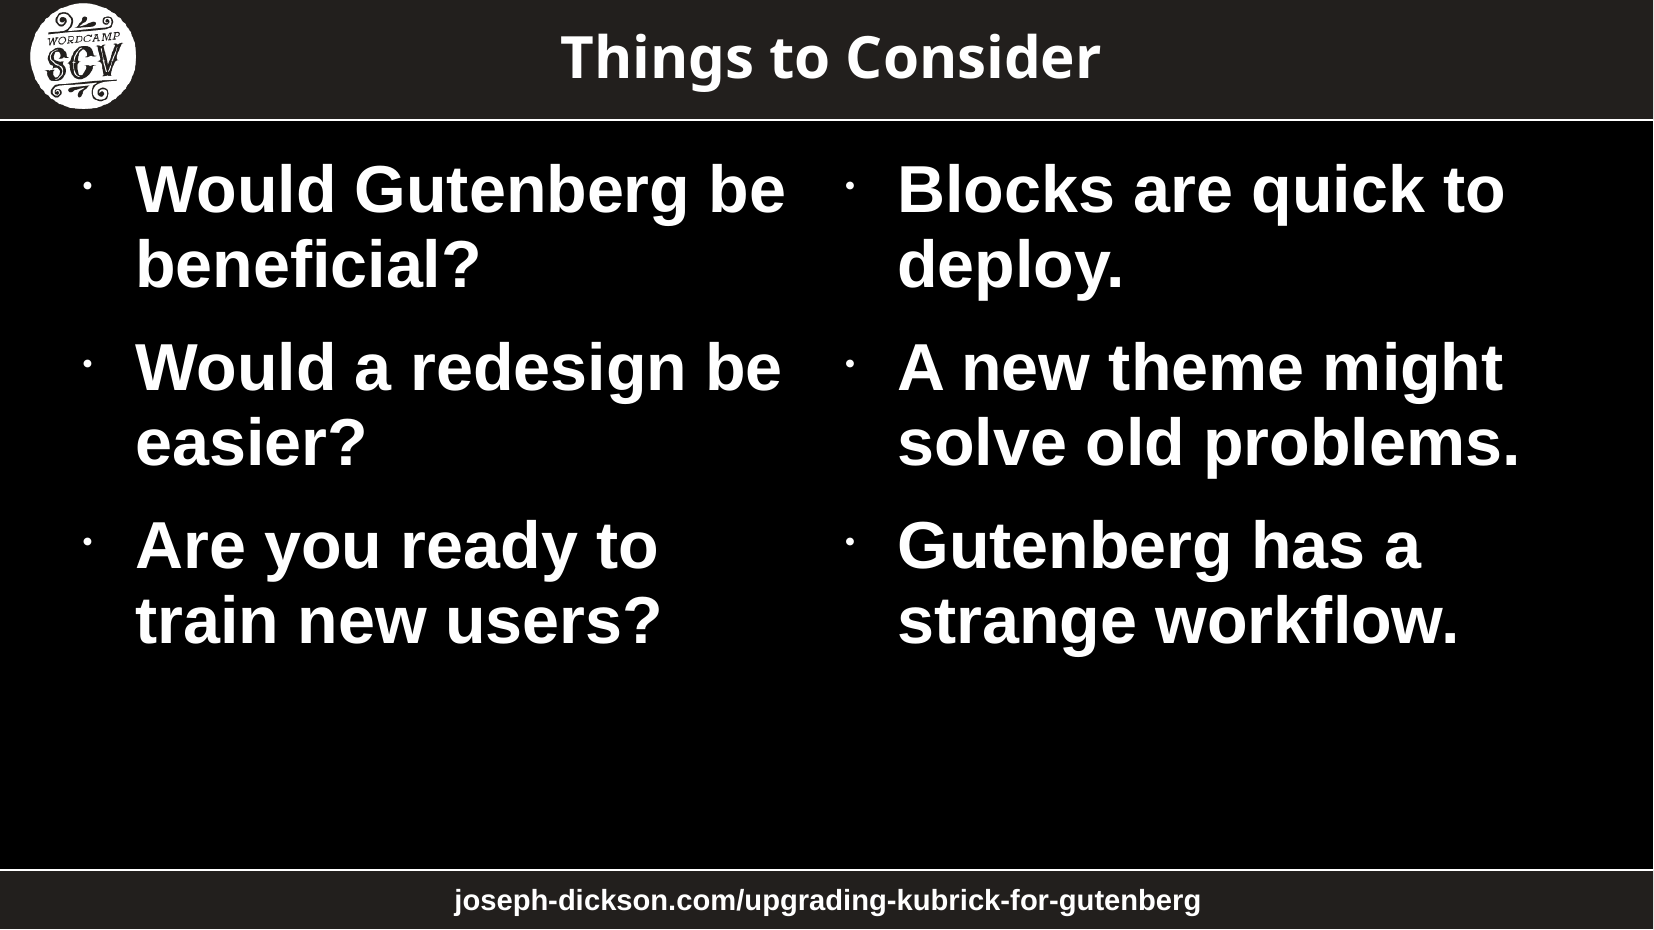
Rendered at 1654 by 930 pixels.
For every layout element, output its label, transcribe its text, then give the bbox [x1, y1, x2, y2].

picture [30, 3, 87, 109]
list Would Gutenberg be beneficial? Would a redesign be easier? Are you ready to train new users? [82, 152, 809, 841]
title Things to Consider [87, 0, 1576, 134]
list Blocks are quick to deploy. A new theme might solve old problems. Gutenberg has a strange workflow. [844, 152, 1571, 841]
